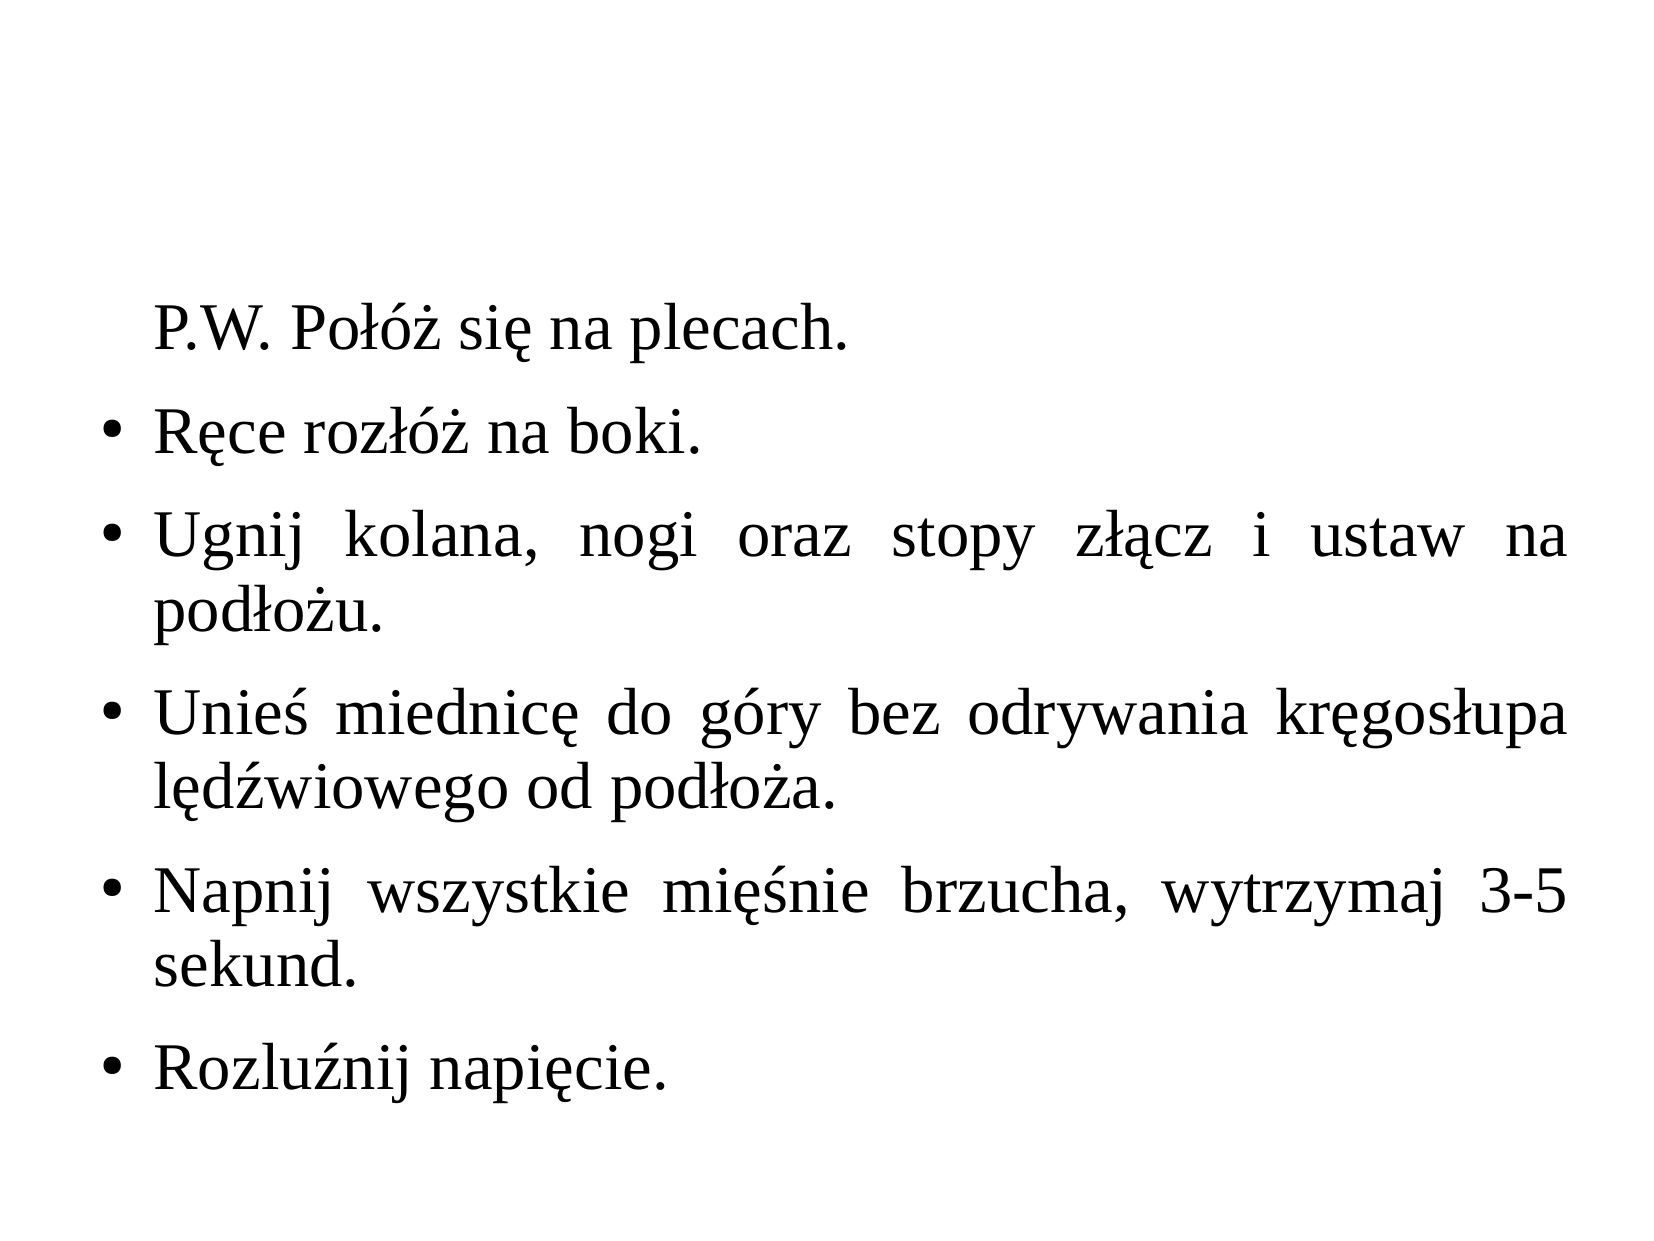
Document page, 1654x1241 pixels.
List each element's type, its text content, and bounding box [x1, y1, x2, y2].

list P.W. Połóż się na plecach. Ręce rozłóż na boki. Ugnij kolana, nogi oraz stopy złącz i ustaw na podłożu. Unieś miednicę do góry bez odrywania kręgosłupa lędźwiowego od podłoża. Napnij wszystkie mięśnie brzucha, wytrzymaj 3-5 sekund. Rozluźnij napięcie. [82, 290, 1571, 1241]
